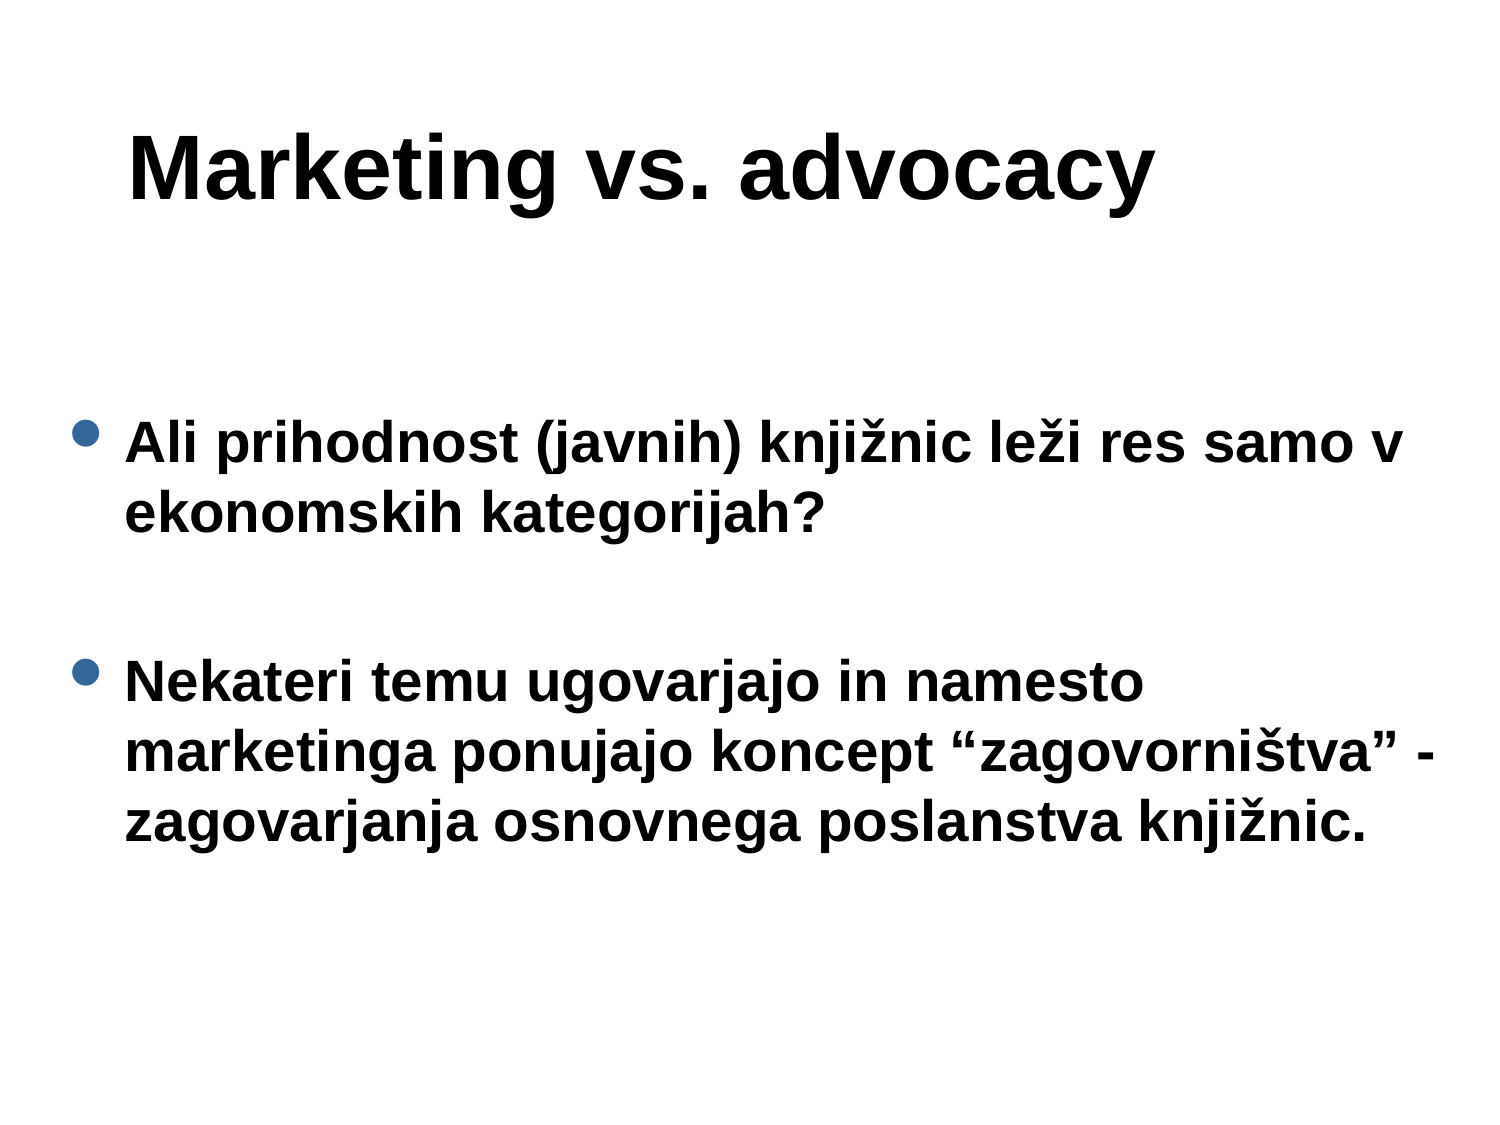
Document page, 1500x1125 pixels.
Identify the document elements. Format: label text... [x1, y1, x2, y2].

title Marketing vs. advocacy [112, 37, 1388, 225]
list Ali prihodnost (javnih) knjižnic leži res samo v ekonomskih kategorijah? Nekateri temu ugovarjajo in namesto marketinga ponujajo koncept “zagovorništva” - zagovarjanja osnovnega poslanstva knjižnic. [53, 312, 1471, 988]
